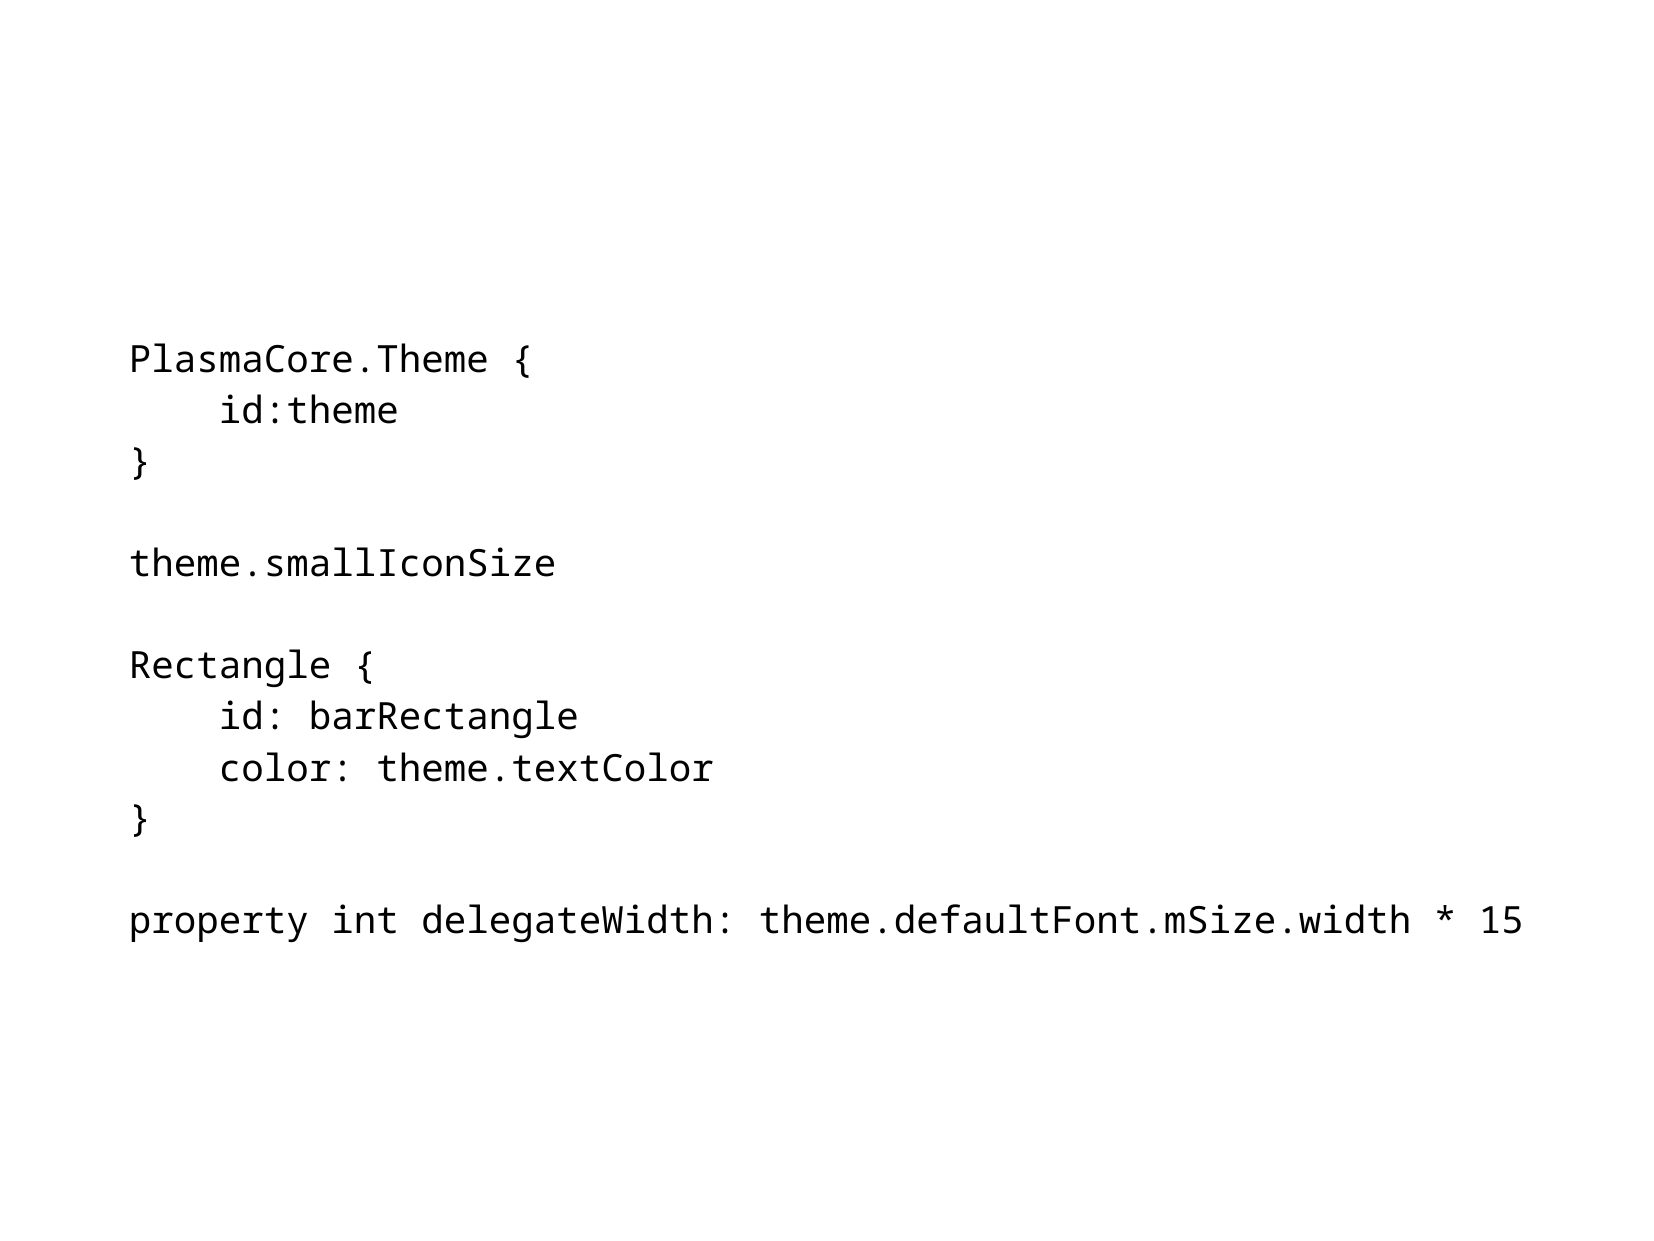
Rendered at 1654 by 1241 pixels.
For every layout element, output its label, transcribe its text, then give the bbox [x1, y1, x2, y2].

text_box PlasmaCore.Theme { id:theme } theme.smallIconSize Rectangle { id: barRectangle color: theme.textColor } property int delegateWidth: theme.defaultFont.mSize.width * 15 [114, 325, 1540, 915]
